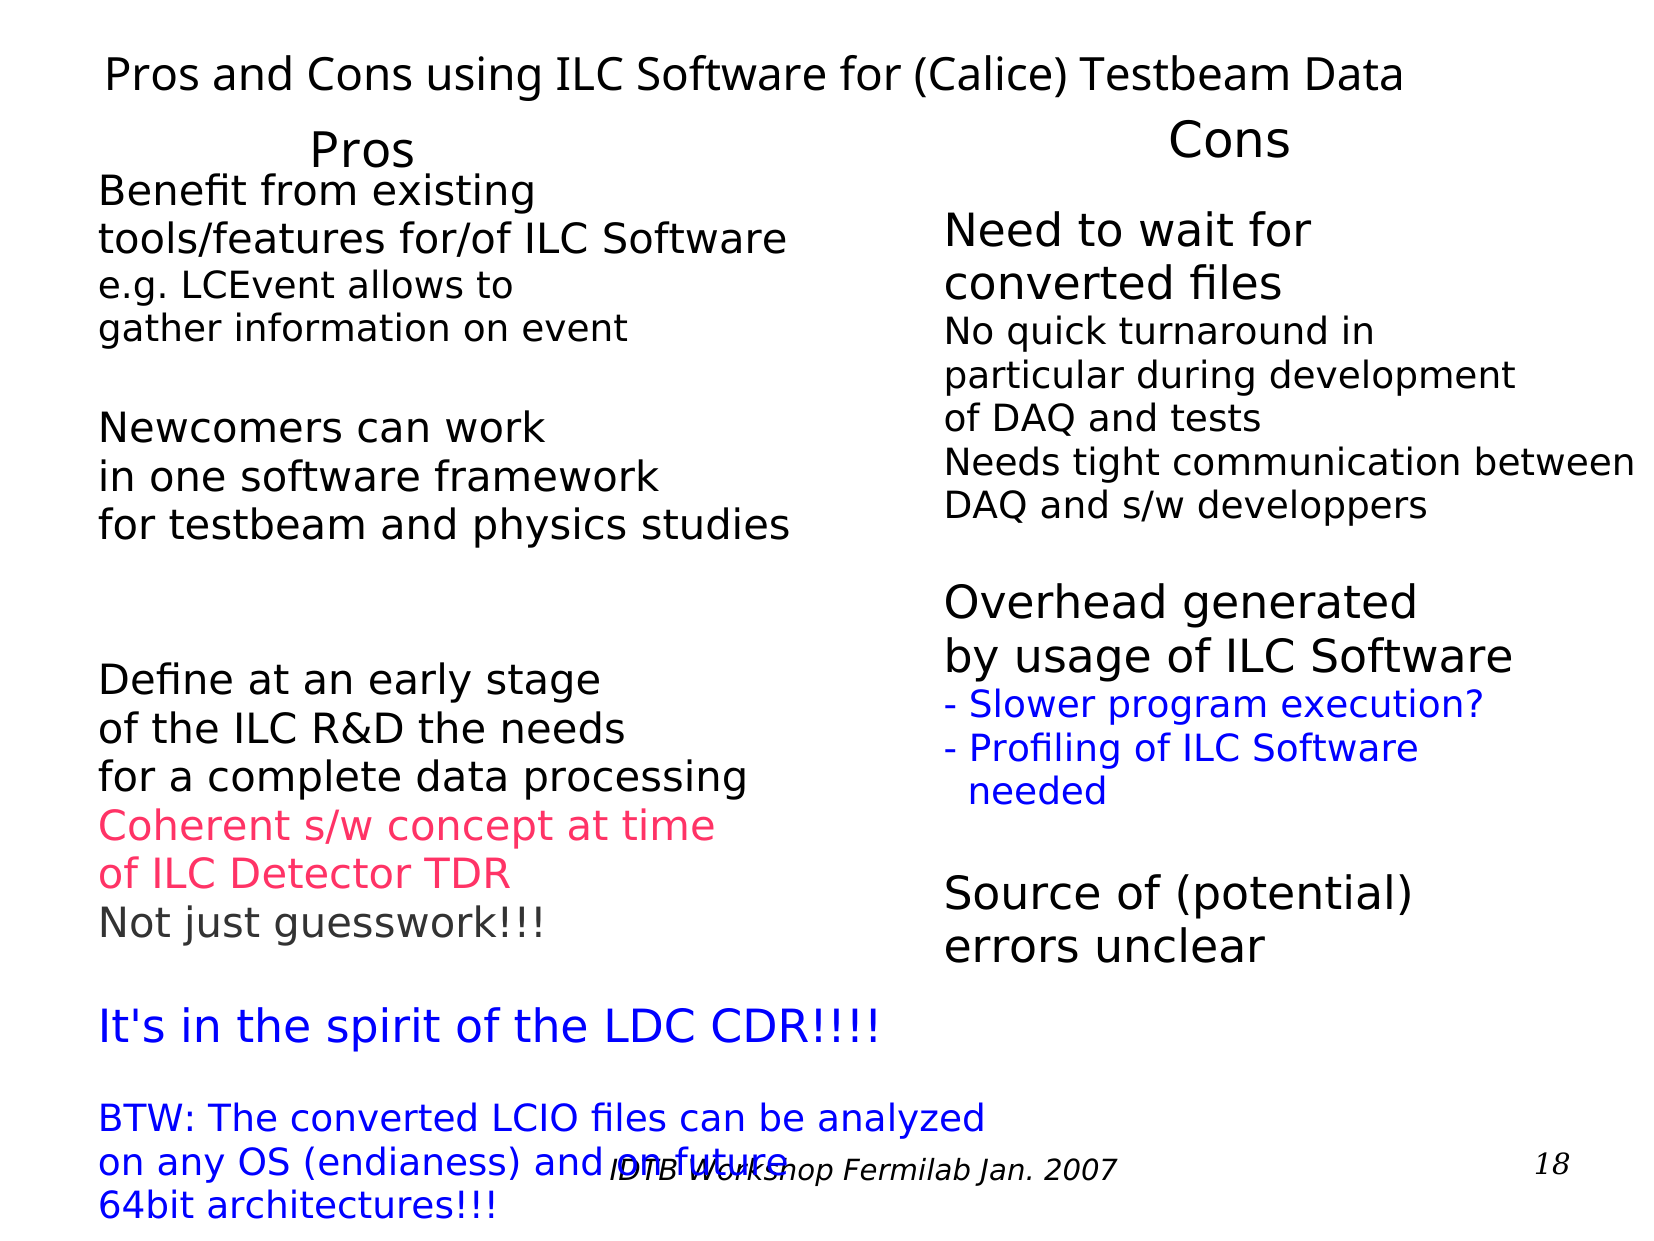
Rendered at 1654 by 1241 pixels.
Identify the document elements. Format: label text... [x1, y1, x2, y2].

text_box Benefit from existing tools/features for/of ILC Software e.g. LCEvent allows to gather information on event Newcomers can work in one software framework for testbeam and physics studies Define at an early stage of the ILC R&D the needs for a complete data processing Coherent s/w concept at time of ILC Detector TDR Not just guesswork!!! It's in the spirit of the LDC CDR!!!! BTW: The converted LCIO files can be analyzed on any OS (endianess) and on future 64bit architectures!!! [83, 159, 994, 1235]
text_box Pros and Cons using ILC Software for (Calice) Testbeam Data [89, 33, 1544, 98]
text_box Need to wait for converted files No quick turnaround in particular during development of DAQ and tests Needs tight communication between DAQ and s/w developpers Overhead generated by usage of ILC Software - Slower program execution? - Profiling of ILC Software needed Source of (potential) errors unclear [928, 196, 1637, 1098]
text_box Pros [295, 106, 431, 159]
text_box Cons [1153, 104, 1304, 178]
